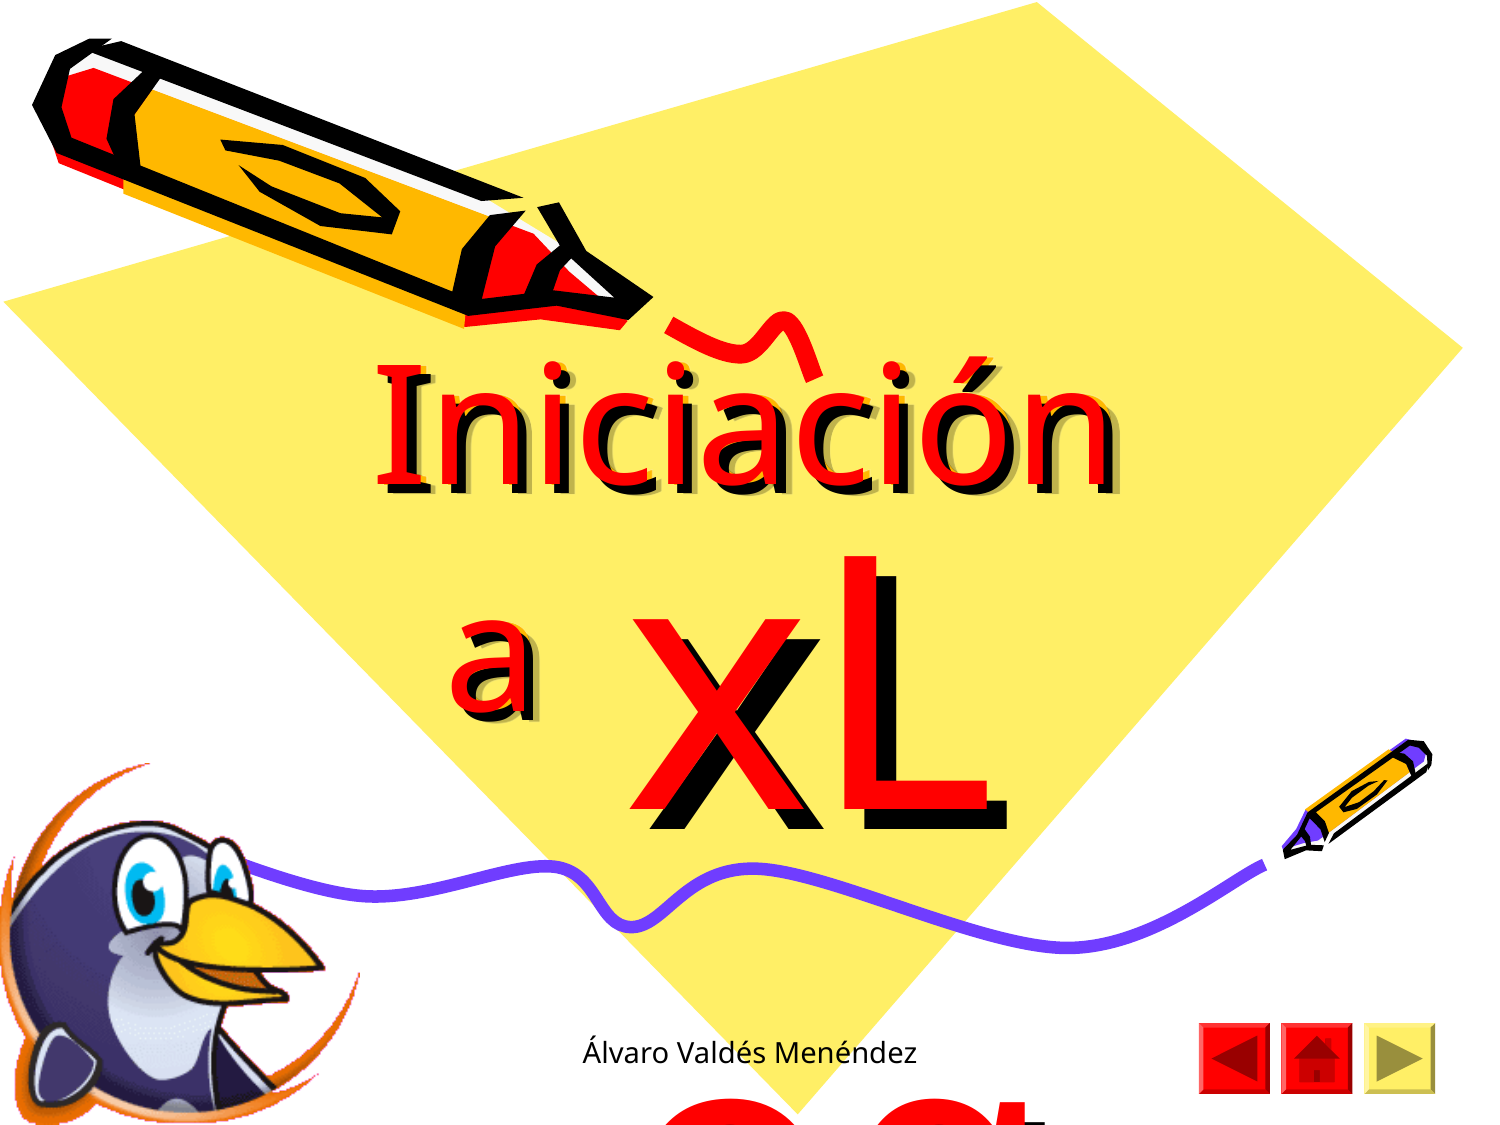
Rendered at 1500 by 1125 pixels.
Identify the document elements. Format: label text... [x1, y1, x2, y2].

picture [0, 763, 360, 1125]
title Iniciación a [219, 286, 1270, 768]
text_box [1366, 1023, 1436, 1094]
text_box xLogo [608, 423, 1152, 1125]
text_box [1283, 1023, 1353, 1094]
text_box [1200, 1023, 1270, 1094]
